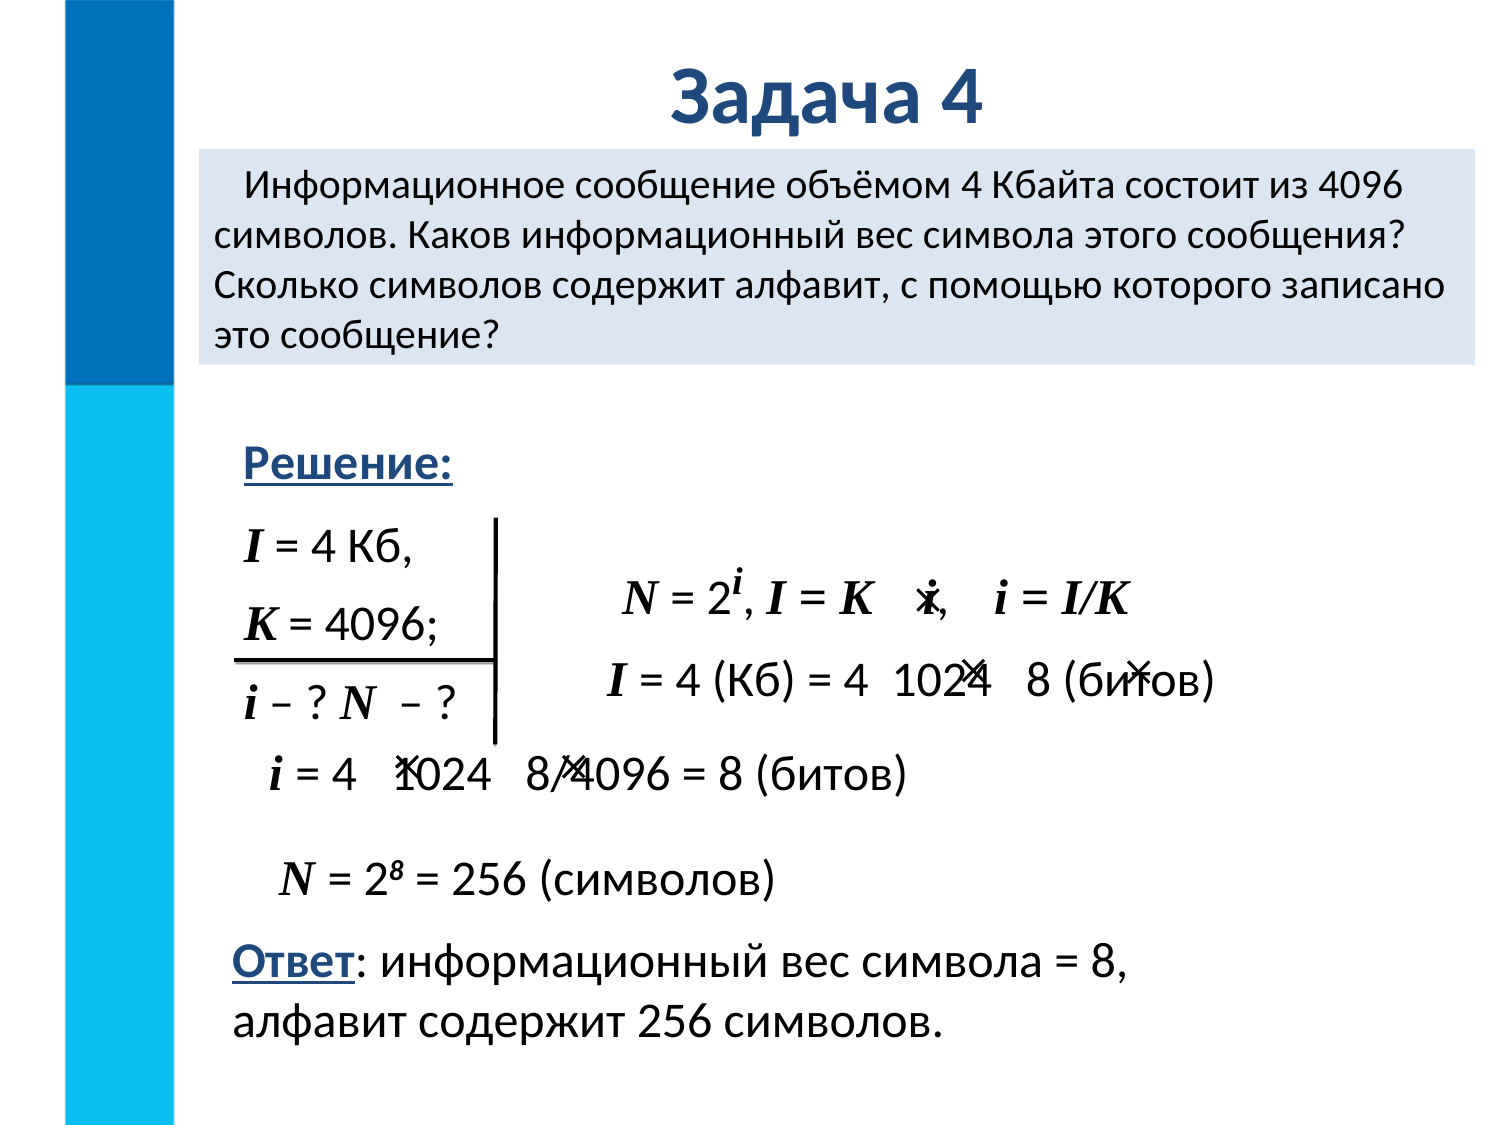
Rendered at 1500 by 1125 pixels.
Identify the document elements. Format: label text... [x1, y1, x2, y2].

text_box  [377, 732, 438, 793]
text_box N = 28 = 256 (символов) [234, 832, 1172, 914]
text_box i = 4 1024 8/4096 = 8 (битов) [224, 726, 1500, 808]
text_box  [1109, 637, 1169, 699]
text_box Задача 4 [183, 30, 1471, 149]
text_box Ответ: информационный вес символа = 8, алфавит содержит 256 символов. [187, 919, 1464, 1056]
text_box I = 4 (Кб) = 4 1024 8 (битов) [562, 632, 1453, 715]
text_box Решение: [199, 421, 544, 498]
text_box  [943, 636, 1004, 697]
text_box I = 4 Кб, K = 4096; i – ? N – ? [199, 498, 528, 738]
text_box Информационное сообщение объёмом 4 Кбайта состоит из 4096 символов. Каков информационный вес символа этого сообщения? Сколько символов содержит алфавит, с помощью которого записано это сообщение? [199, 149, 1476, 365]
picture [0, 0, 1500, 1125]
text_box  [543, 732, 604, 793]
text_box N = 2i, I = K i, i = I/K [577, 532, 1309, 632]
text_box  [898, 565, 958, 626]
